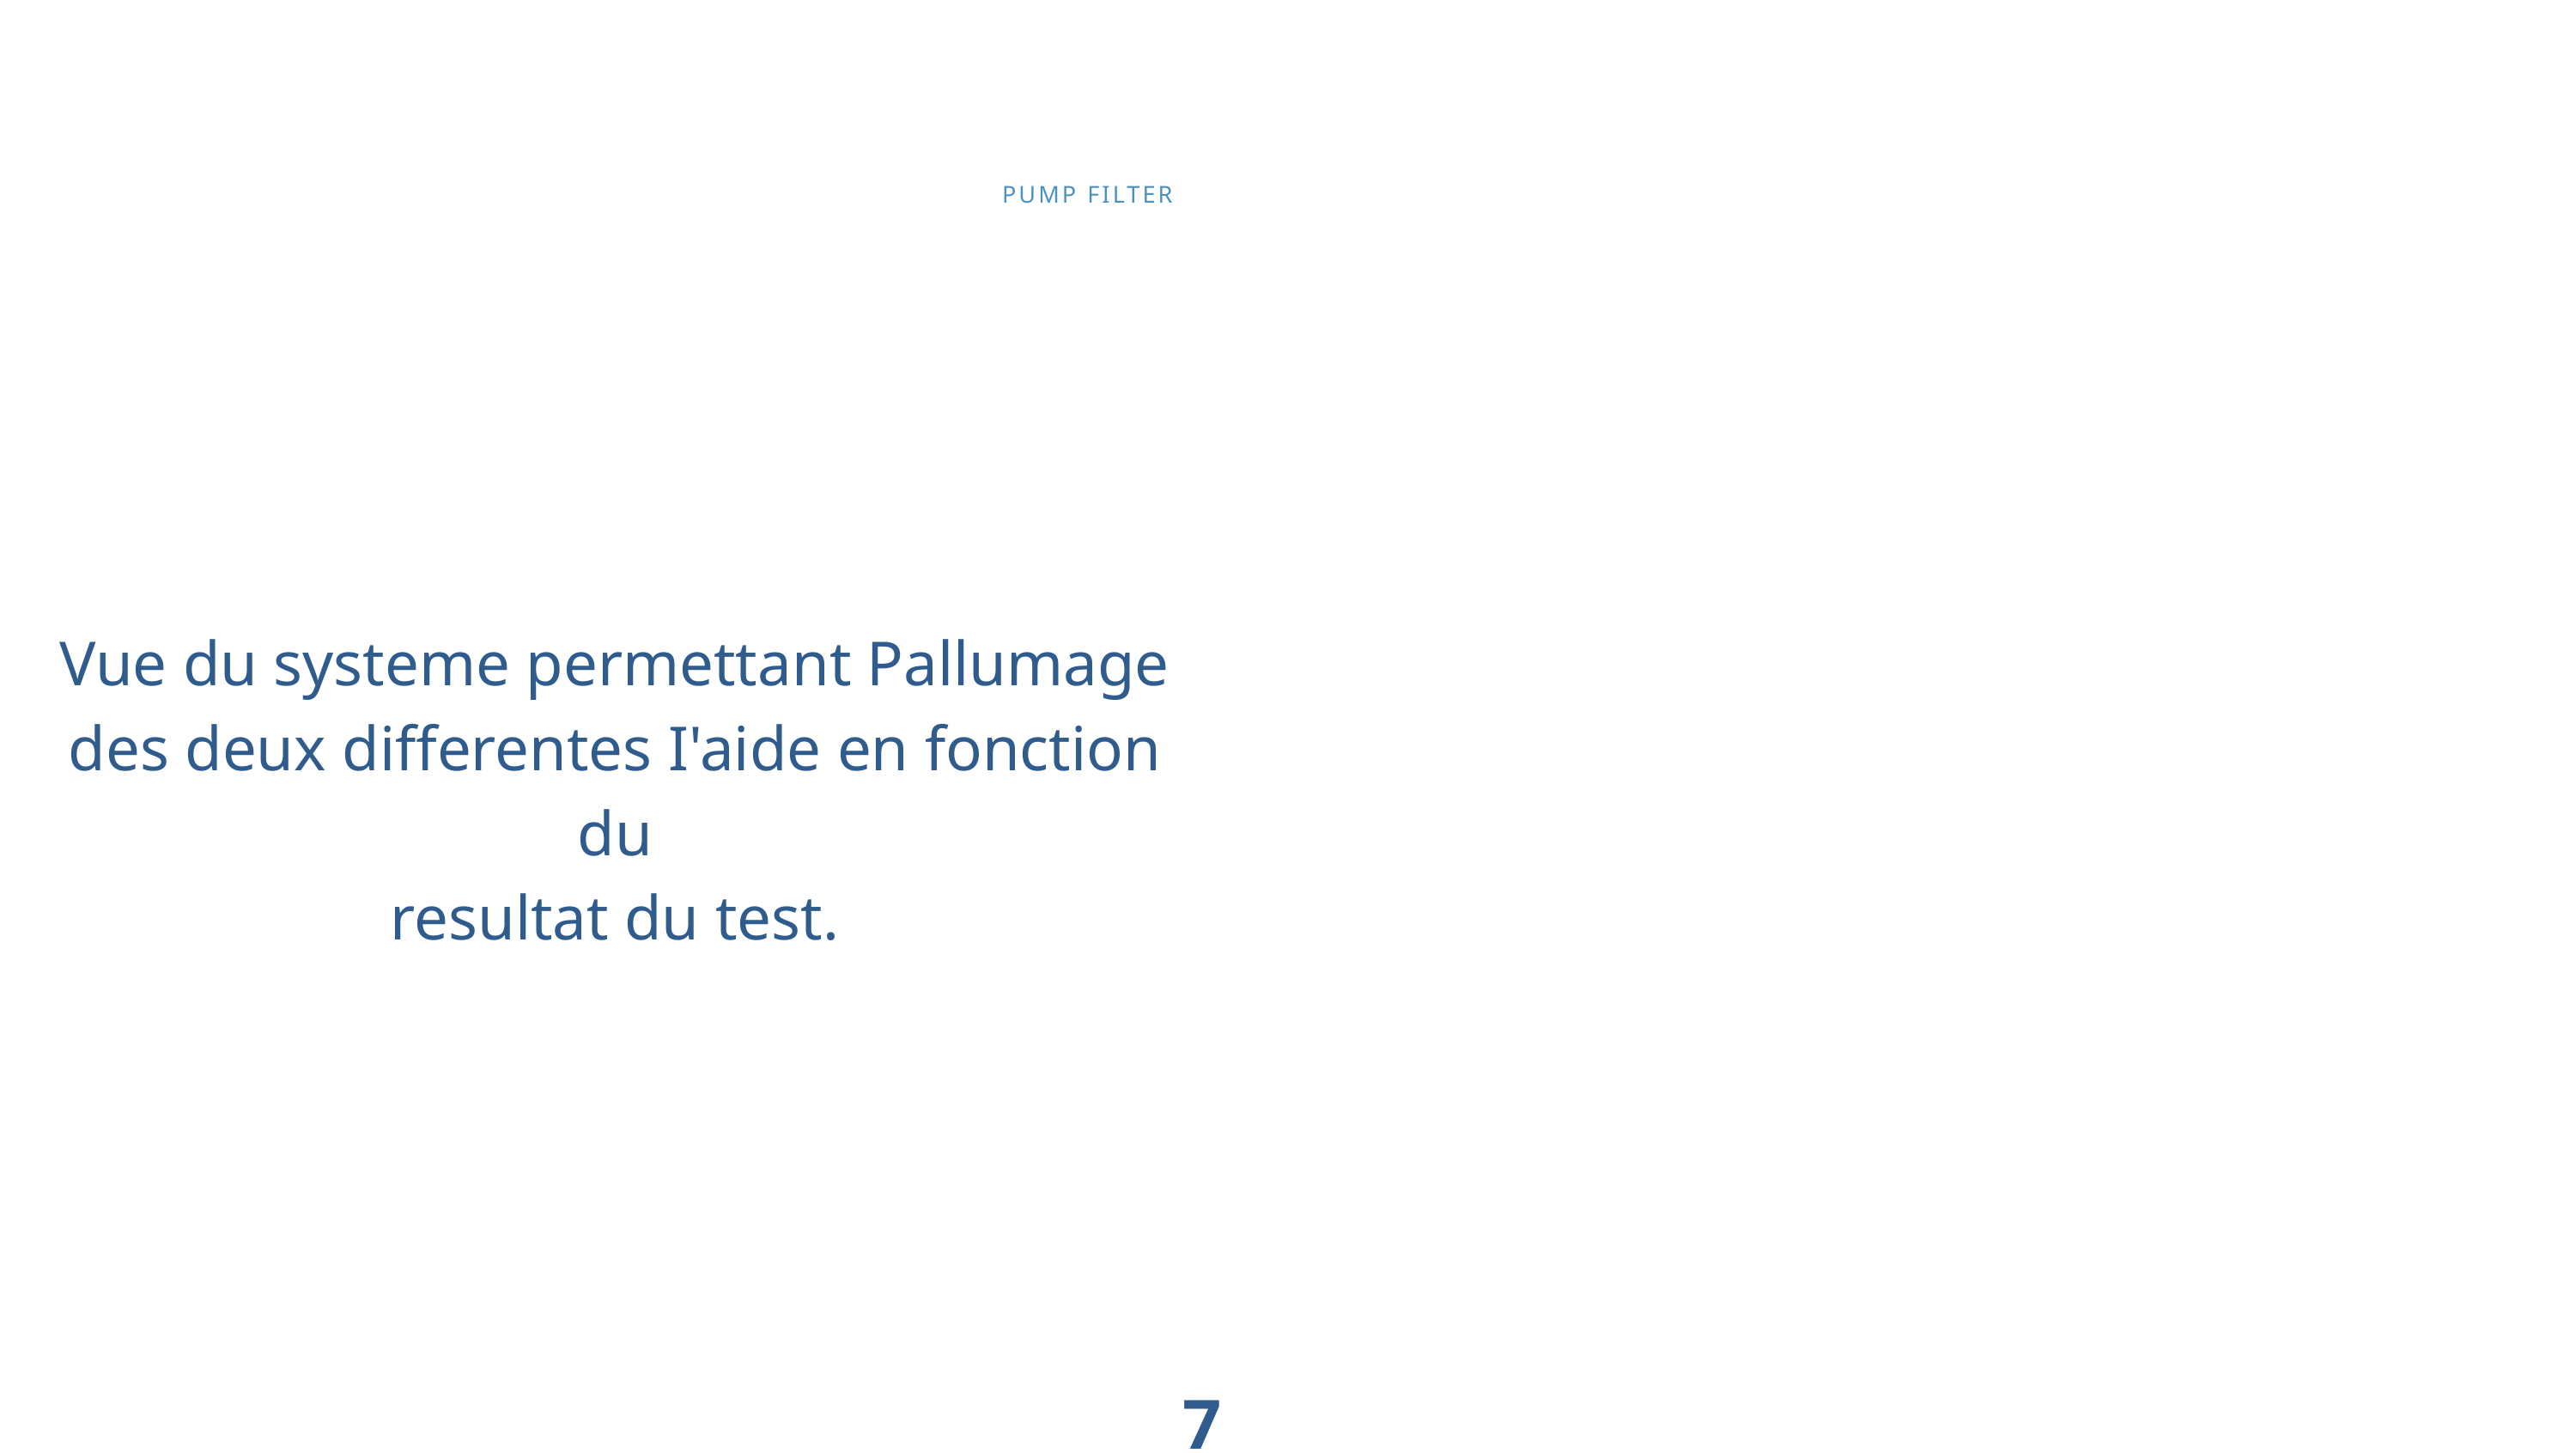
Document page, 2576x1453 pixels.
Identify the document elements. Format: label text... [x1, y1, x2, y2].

text_box 7 [1183, 1381, 1224, 1437]
text_box Vue du systeme permettant Pallumage des deux differentes I'aide en fonction du resultat du test. [52, 613, 1178, 836]
text_box PUMP FILTER [1002, 179, 1182, 204]
